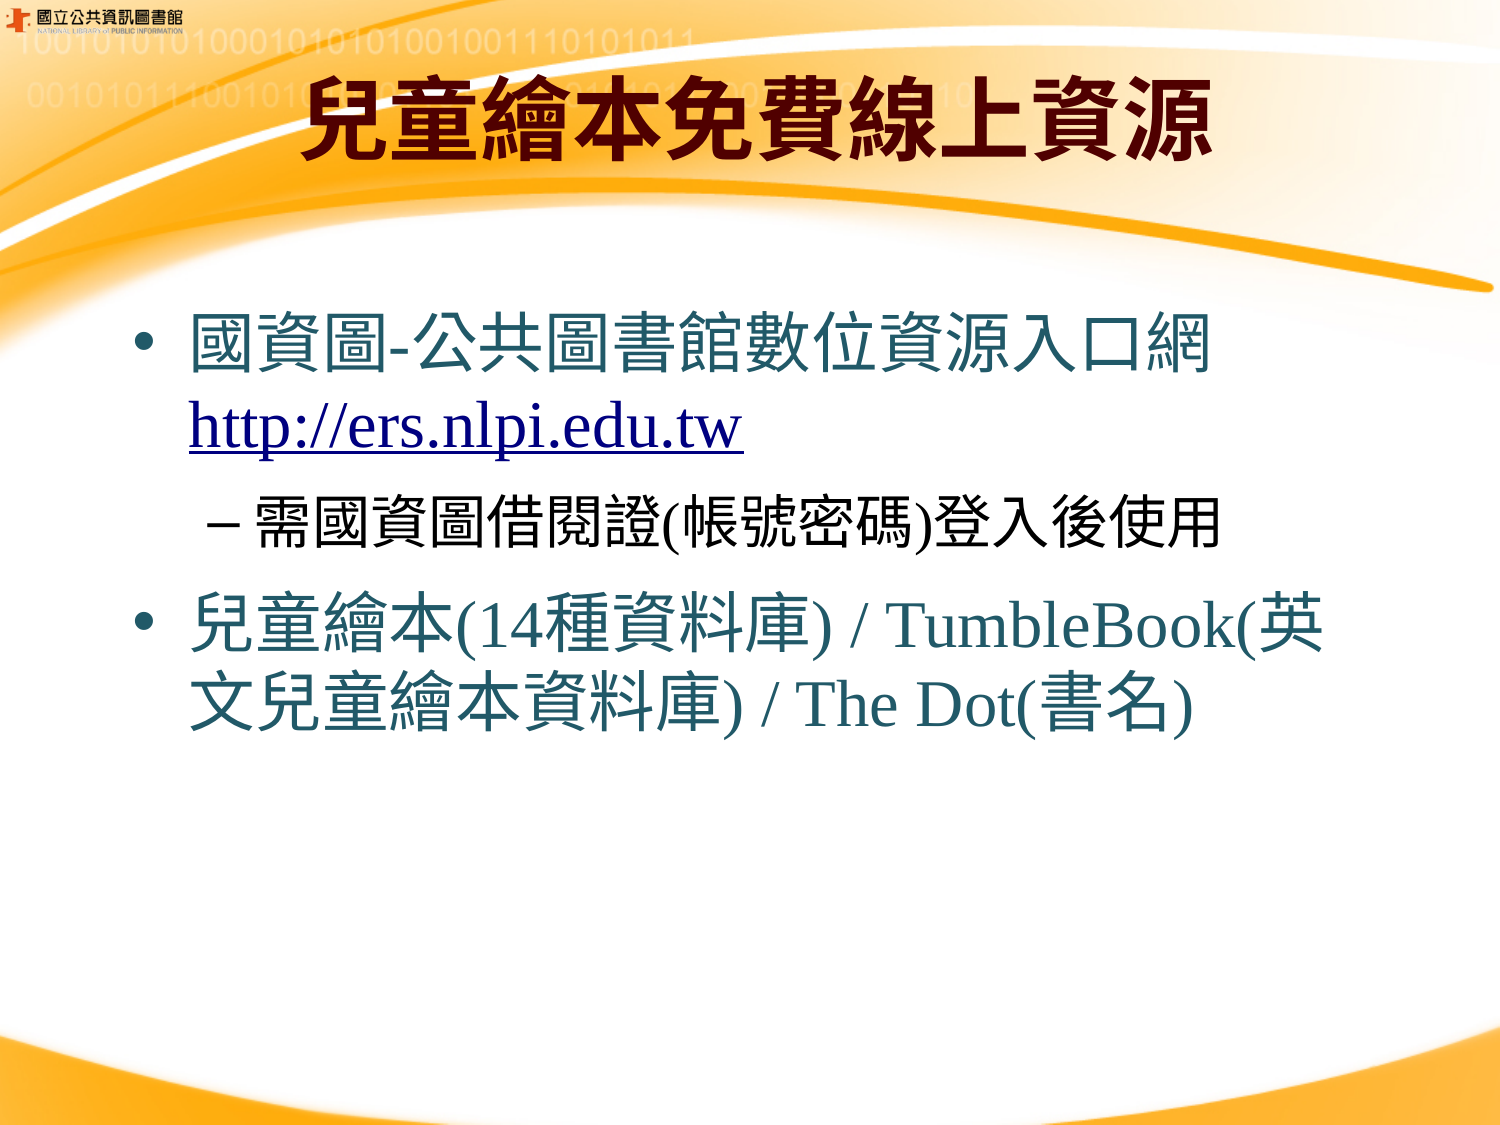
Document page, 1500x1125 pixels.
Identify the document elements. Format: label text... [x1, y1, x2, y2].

picture [0, 0, 1500, 1125]
list 國資圖-公共圖書館數位資源入口網 http://ers.nlpi.edu.tw 需國資圖借閱證(帳號密碼)登入後使用 兒童繪本(14種資料庫) / TumbleBook(英文兒童繪本資料庫) / The Dot(書名) [117, 292, 1395, 1005]
title 兒童繪本免費線上資源 [117, 23, 1395, 211]
